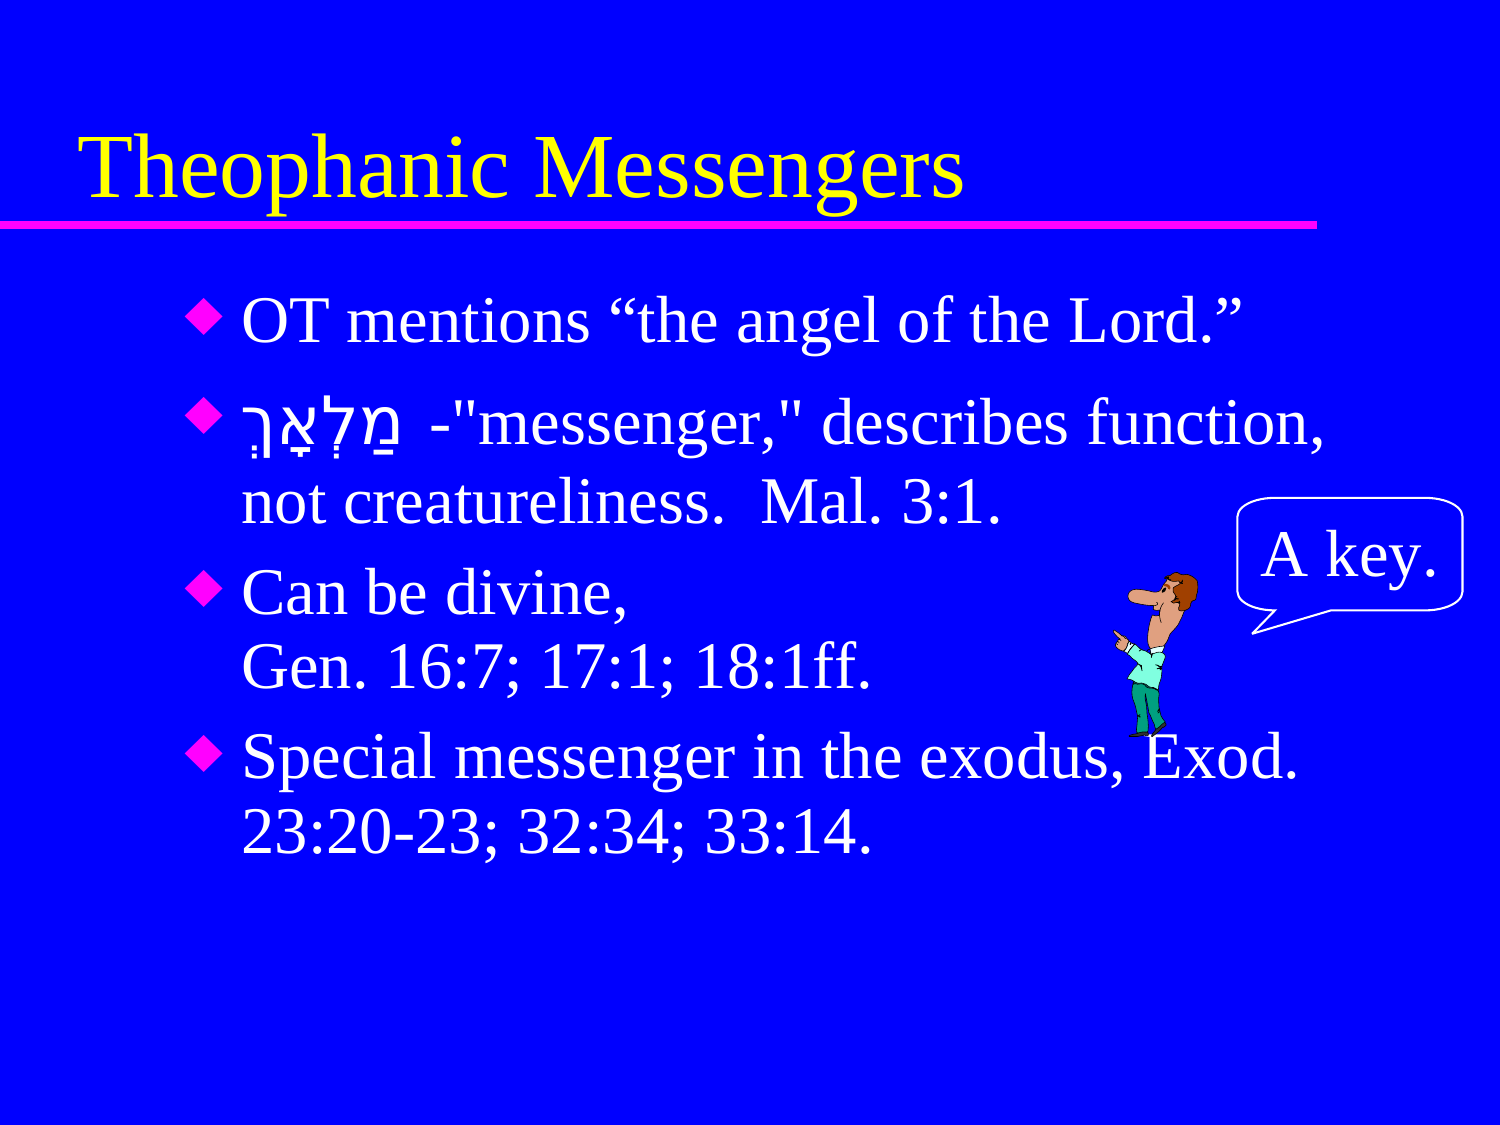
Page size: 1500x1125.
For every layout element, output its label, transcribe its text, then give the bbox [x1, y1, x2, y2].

title Theophanic Messengers [62, 43, 1338, 225]
list OT mentions “the angel of the Lord.” מַלְאָךְ -"messenger," describes function, not creatureliness. Mal. 3:1. Can be divine, Gen. 16:7; 17:1; 18:1ff. Special messenger in the exodus, Exod. 23:20-23; 32:34; 33:14. [169, 275, 1438, 951]
chart [1112, 571, 1199, 738]
text_box A key. [1237, 497, 1463, 634]
